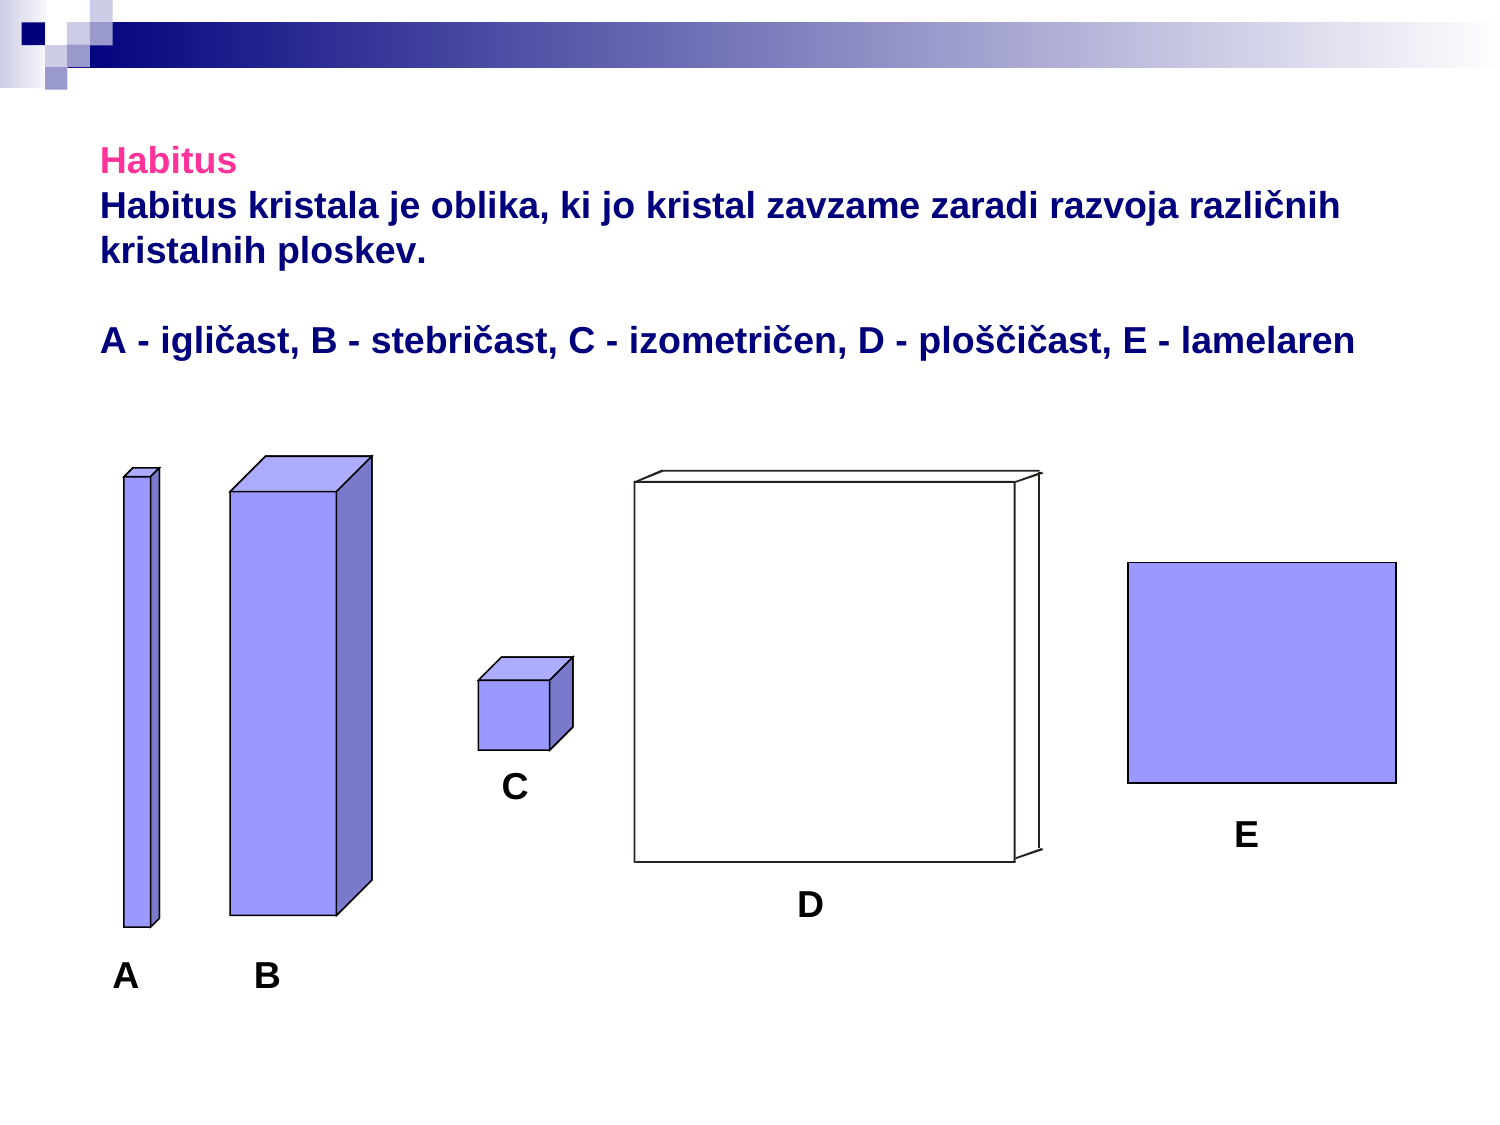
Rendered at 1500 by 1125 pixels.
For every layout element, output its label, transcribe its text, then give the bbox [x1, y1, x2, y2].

text_box [478, 657, 573, 751]
text_box C [486, 754, 544, 816]
text_box [1128, 562, 1397, 784]
text_box Habitus Habitus kristala je oblika, ki jo kristal zavzame zaradi razvoja različnih kristalnih ploskev. A - igličast, B - stebričast, C - izometričen, D - ploščičast, E - lamelaren [85, 128, 1372, 370]
text_box A [97, 943, 155, 1005]
text_box [230, 456, 372, 916]
text_box E [1219, 802, 1275, 863]
text_box [123, 467, 160, 928]
chart [631, 467, 1046, 866]
text_box D [782, 872, 839, 934]
text_box B [239, 943, 296, 1005]
